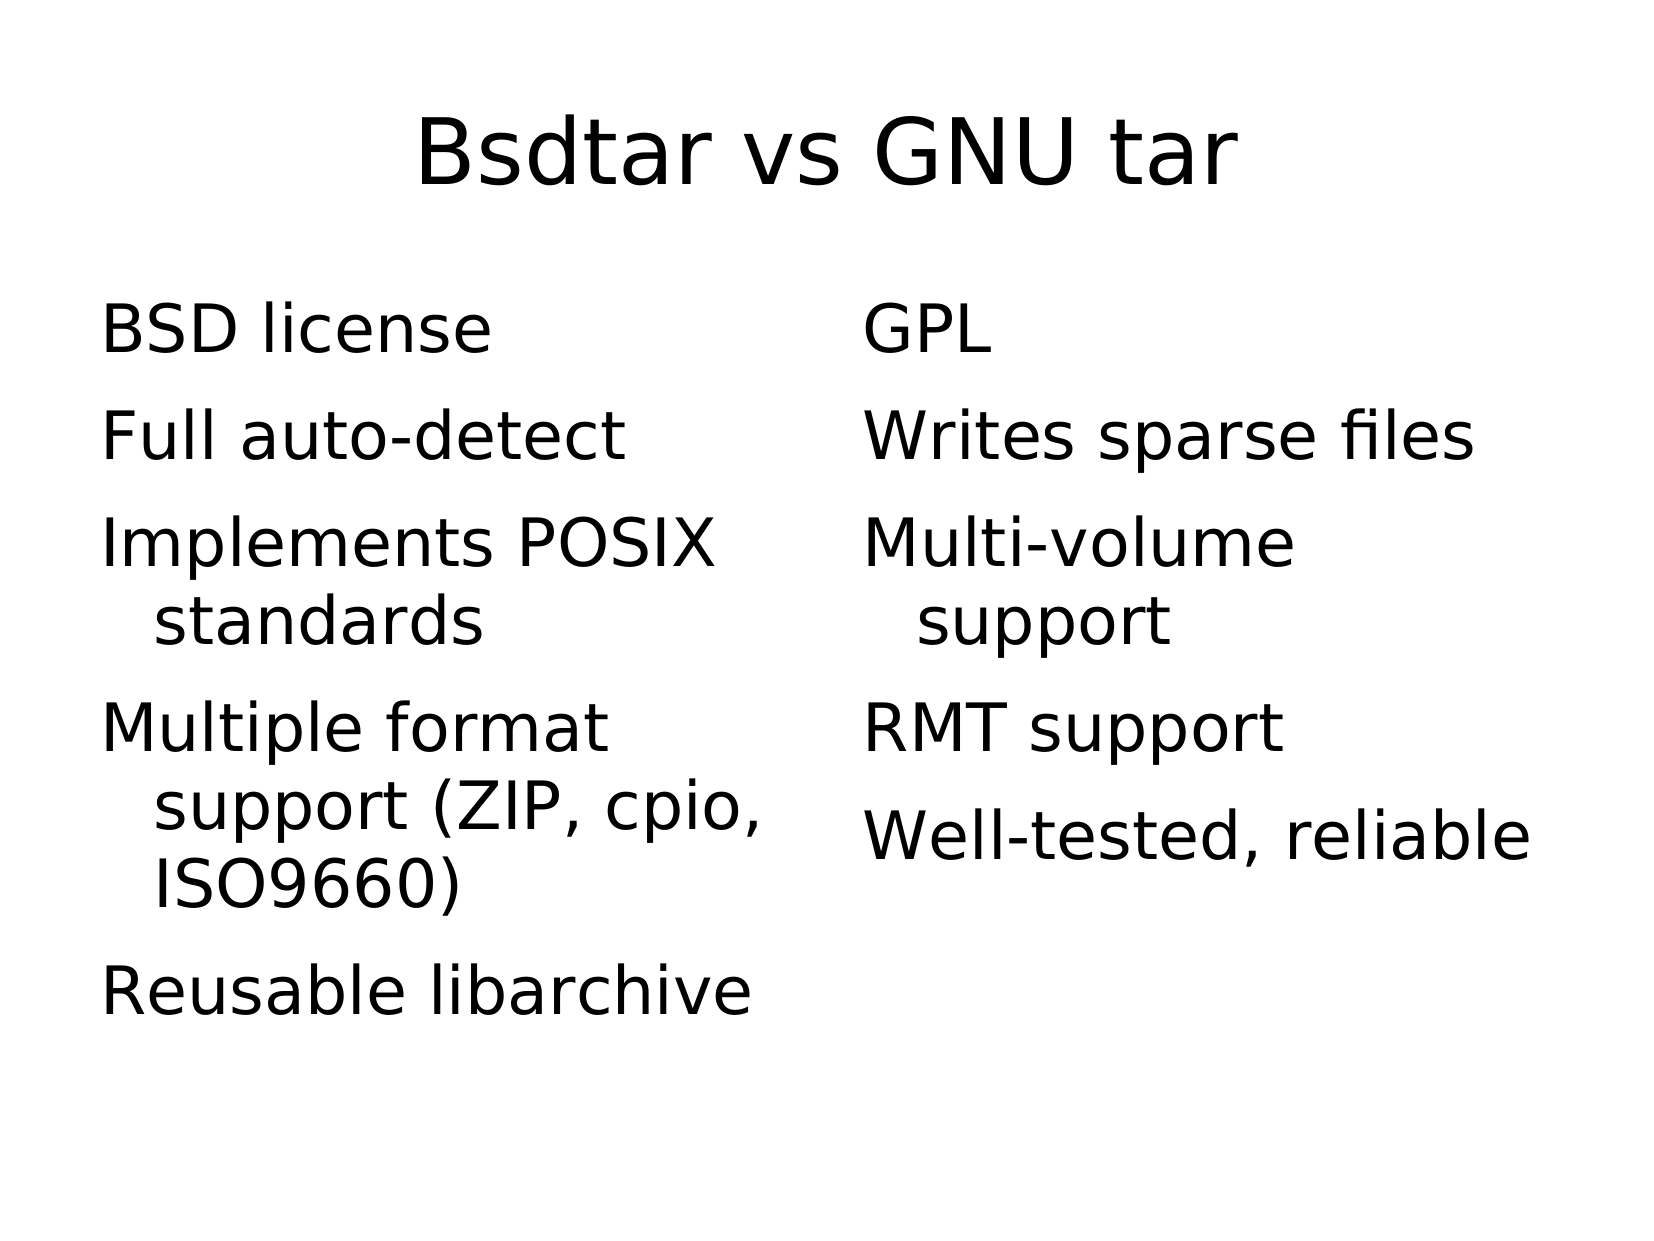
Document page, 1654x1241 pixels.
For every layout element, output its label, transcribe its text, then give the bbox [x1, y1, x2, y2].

list GPL Writes sparse files Multi-volume support RMT support Well-tested, reliable [845, 290, 1572, 1109]
title Bsdtar vs GNU tar [82, 49, 1571, 257]
list BSD license Full auto-detect Implements POSIX standards Multiple format support (ZIP, cpio, ISO9660) Reusable libarchive [82, 290, 809, 1109]
